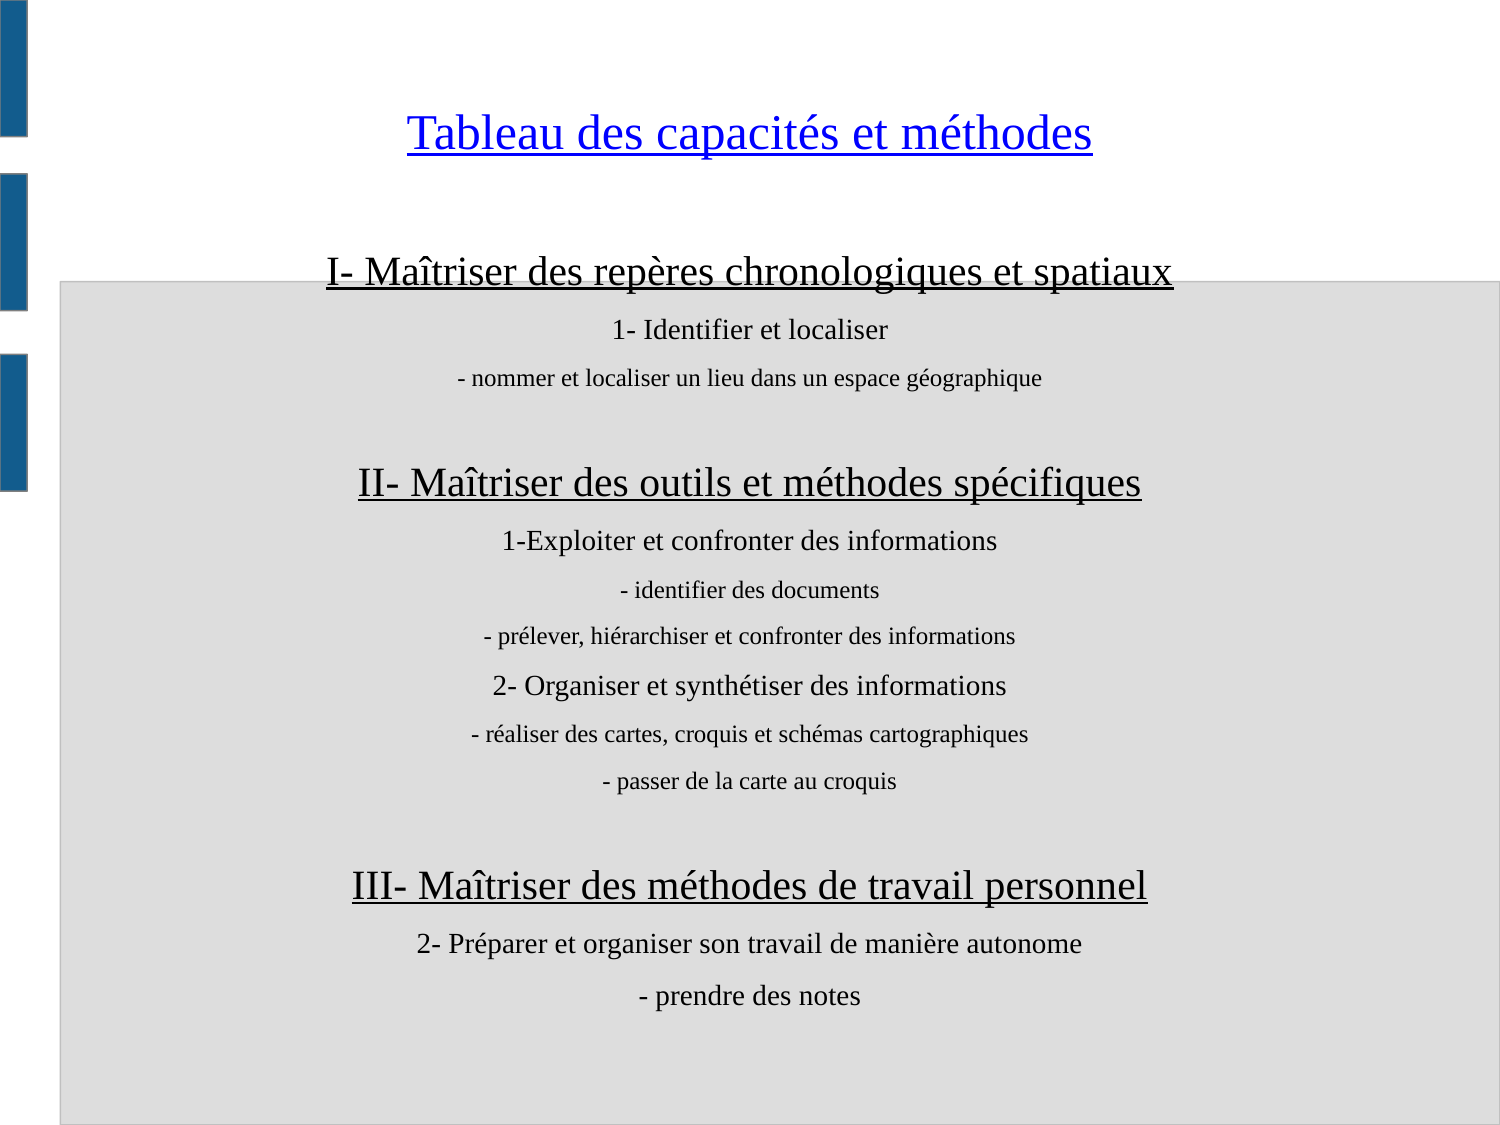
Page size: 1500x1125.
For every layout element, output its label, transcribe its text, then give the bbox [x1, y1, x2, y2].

text_box Tableau des capacités et méthodes I- Maîtriser des repères chronologiques et spatiaux 1- Identifier et localiser - nommer et localiser un lieu dans un espace géographique II- Maîtriser des outils et méthodes spécifiques 1-Exploiter et confronter des informations - identifier des documents - prélever, hiérarchiser et confronter des informations 2- Organiser et synthétiser des informations - réaliser des cartes, croquis et schémas cartographiques - passer de la carte au croquis III- Maîtriser des méthodes de travail personnel 2- Préparer et organiser son travail de manière autonome - prendre des notes [112, 99, 1388, 1000]
